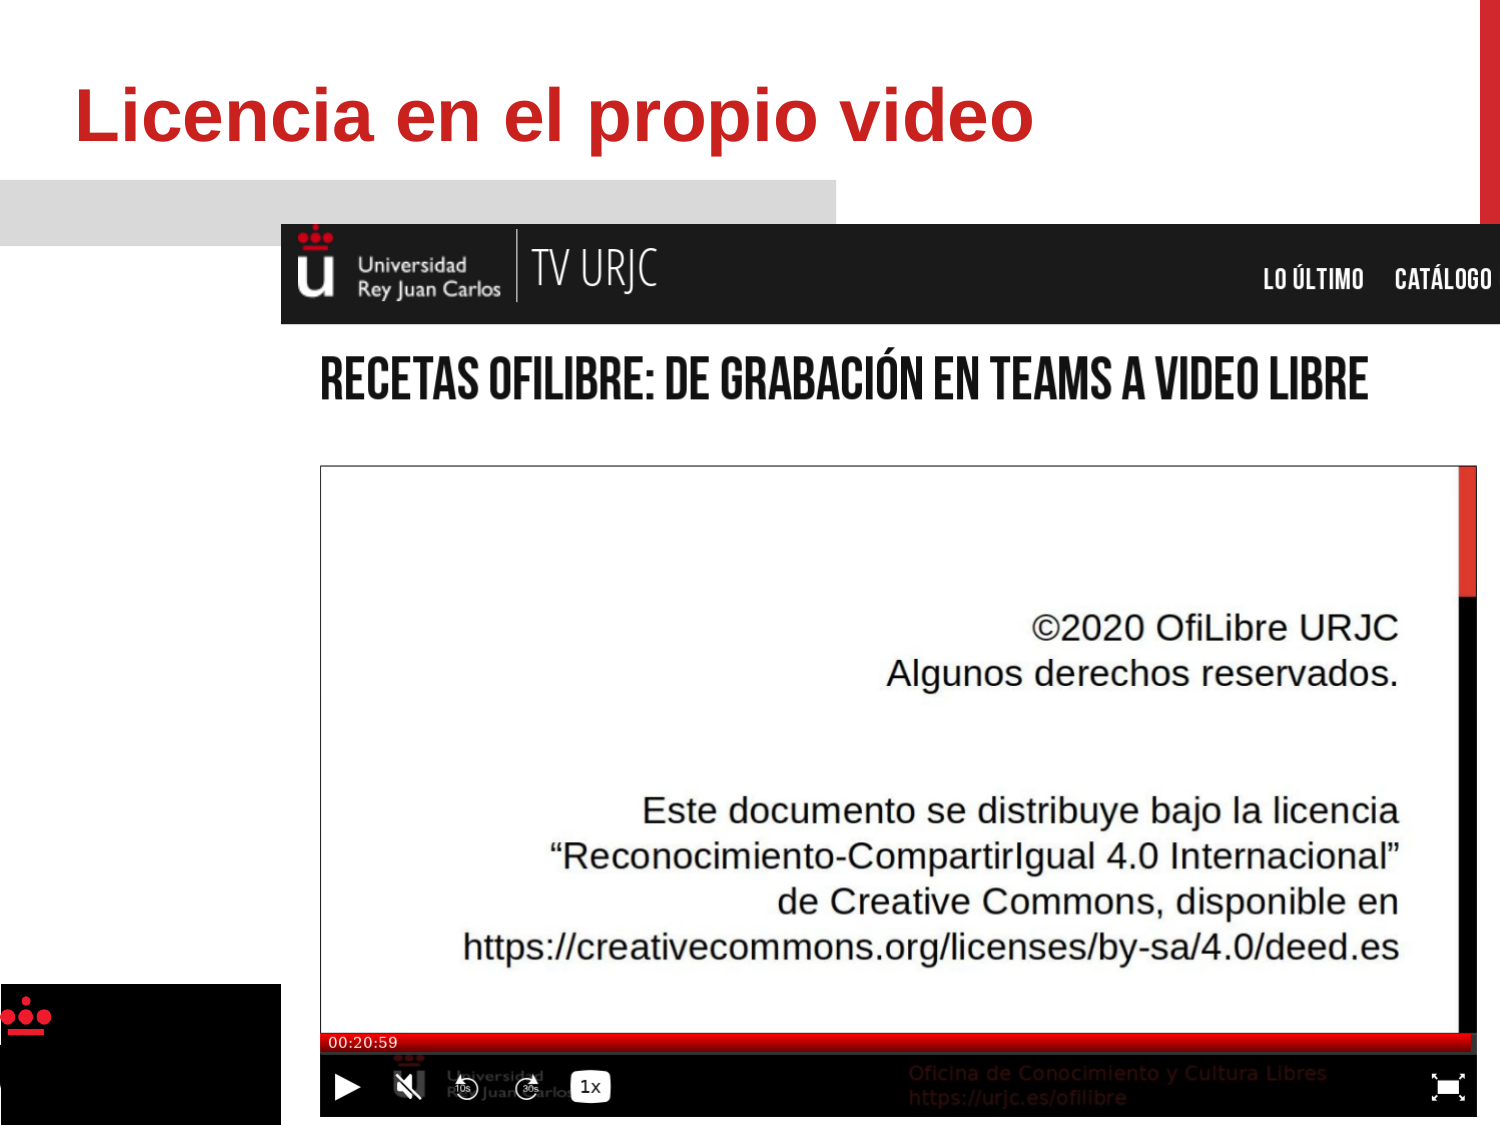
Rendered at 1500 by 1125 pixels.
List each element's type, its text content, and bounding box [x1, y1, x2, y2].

picture [281, 224, 1500, 1125]
title [75, 15, 1425, 172]
text_box Licencia en el propio video [60, 66, 1201, 249]
